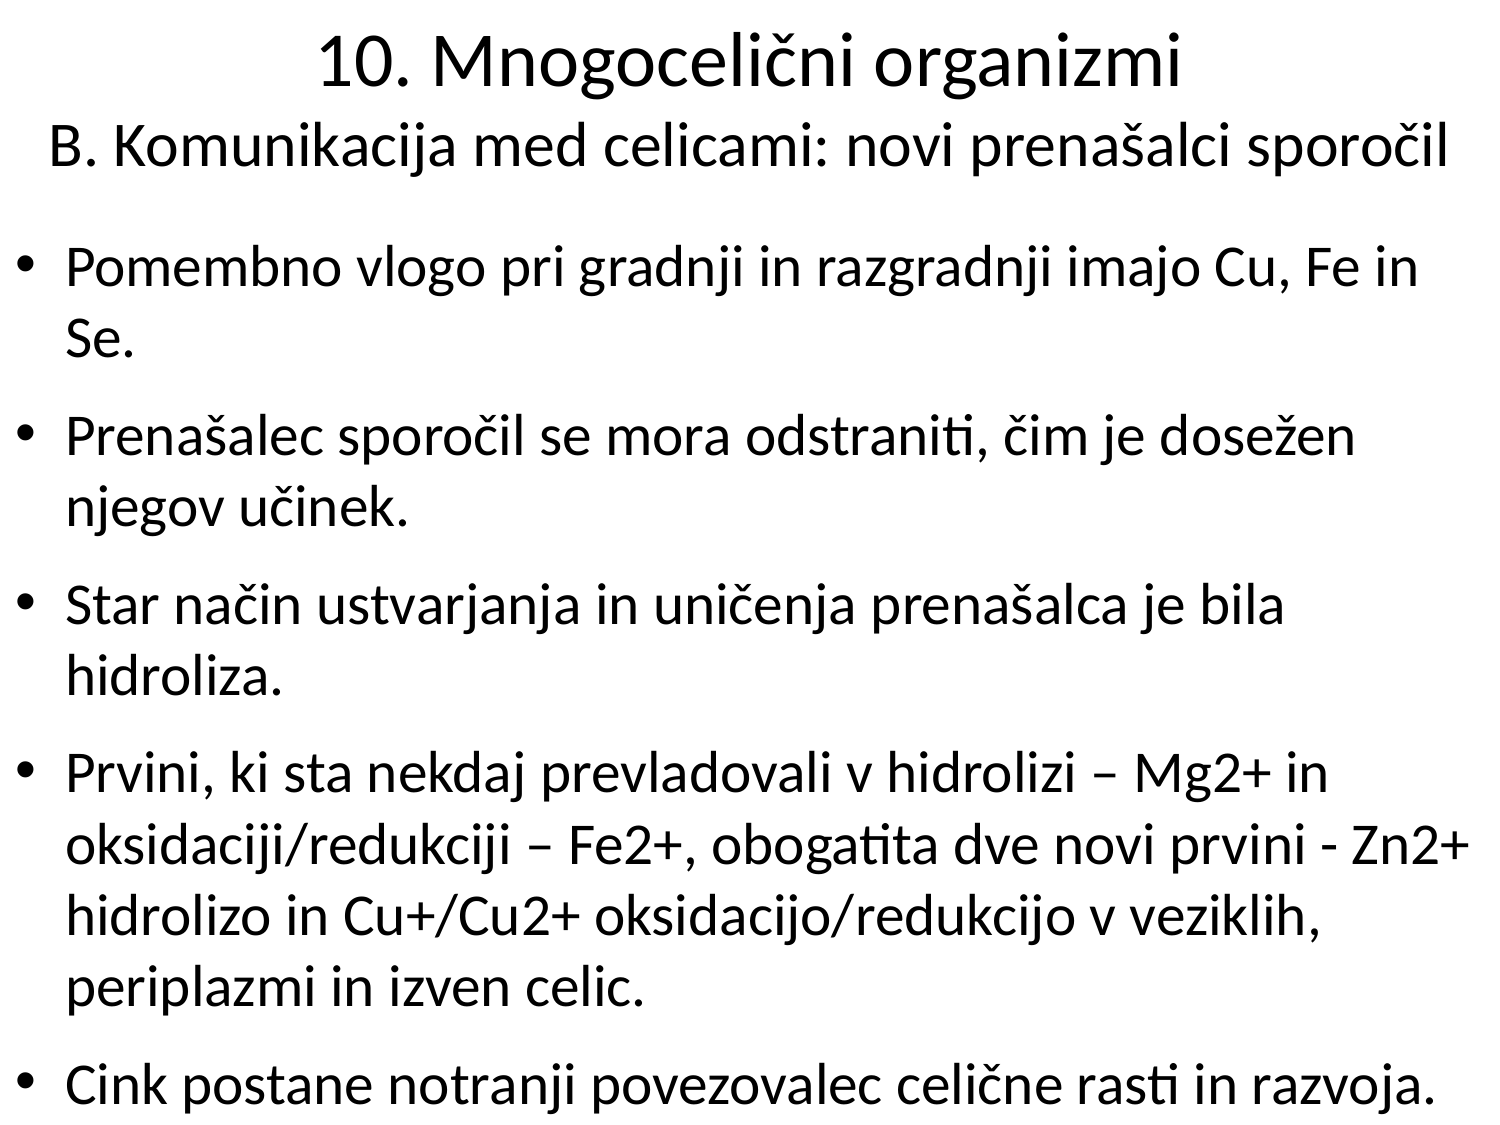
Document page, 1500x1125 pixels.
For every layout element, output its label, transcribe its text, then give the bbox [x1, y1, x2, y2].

title 10. Mnogocelični organizmi B. Komunikacija med celicami: novi prenašalci sporočil [0, 0, 1500, 188]
list Pomembno vlogo pri gradnji in razgradnji imajo Cu, Fe in Se. Prenašalec sporočil se mora odstraniti, čim je dosežen njegov učinek. Star način ustvarjanja in uničenja prenašalca je bila hidroliza. Prvini, ki sta nekdaj prevladovali v hidrolizi – Mg2+ in oksidaciji/redukciji – Fe2+, obogatita dve novi prvini - Zn2+ hidrolizo in Cu+/Cu2+ oksidacijo/redukcijo v veziklih, periplazmi in izven celic. Cink postane notranji povezovalec celične rasti in razvoja. [0, 219, 1500, 1125]
